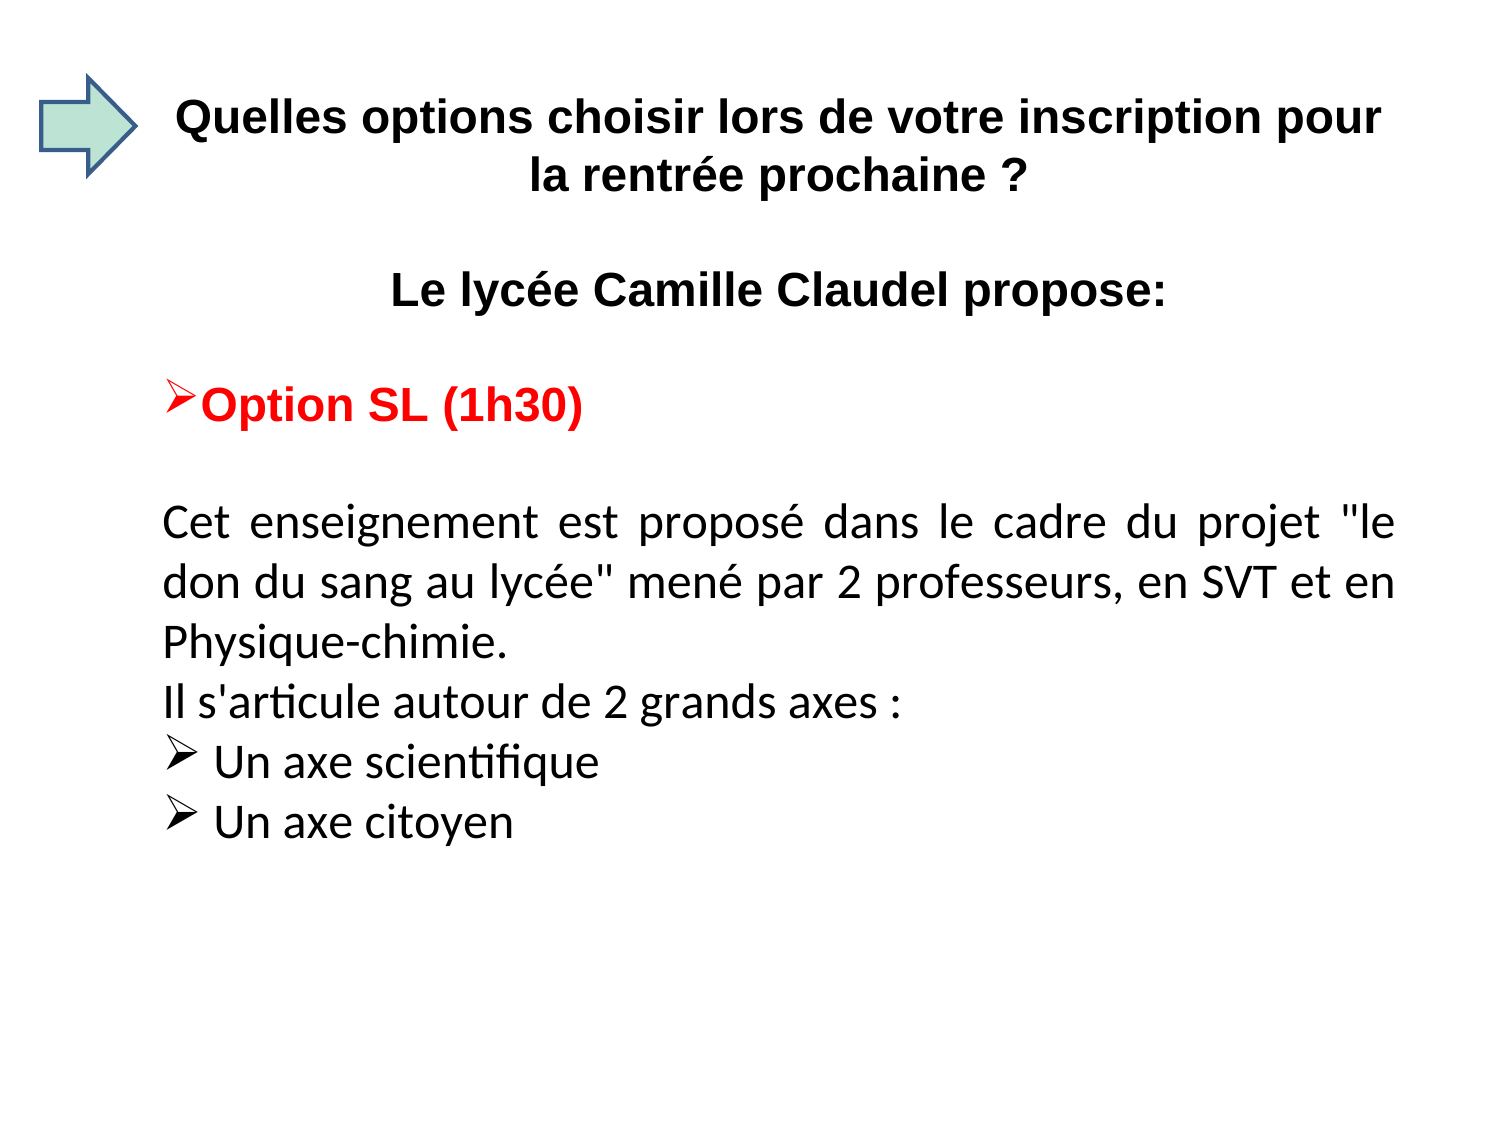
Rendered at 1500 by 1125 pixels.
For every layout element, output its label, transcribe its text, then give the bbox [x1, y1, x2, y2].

text_box [41, 78, 136, 174]
text_box Quelles options choisir lors de votre inscription pour la rentrée prochaine ? Le lycée Camille Claudel propose: Option SL (1h30) Cet enseignement est proposé dans le cadre du projet "le don du sang au lycée" mené par 2 professeurs, en SVT et en Physique-chimie. Il s'articule autour de 2 grands axes : Un axe scientifique Un axe citoyen [147, 78, 1412, 976]
